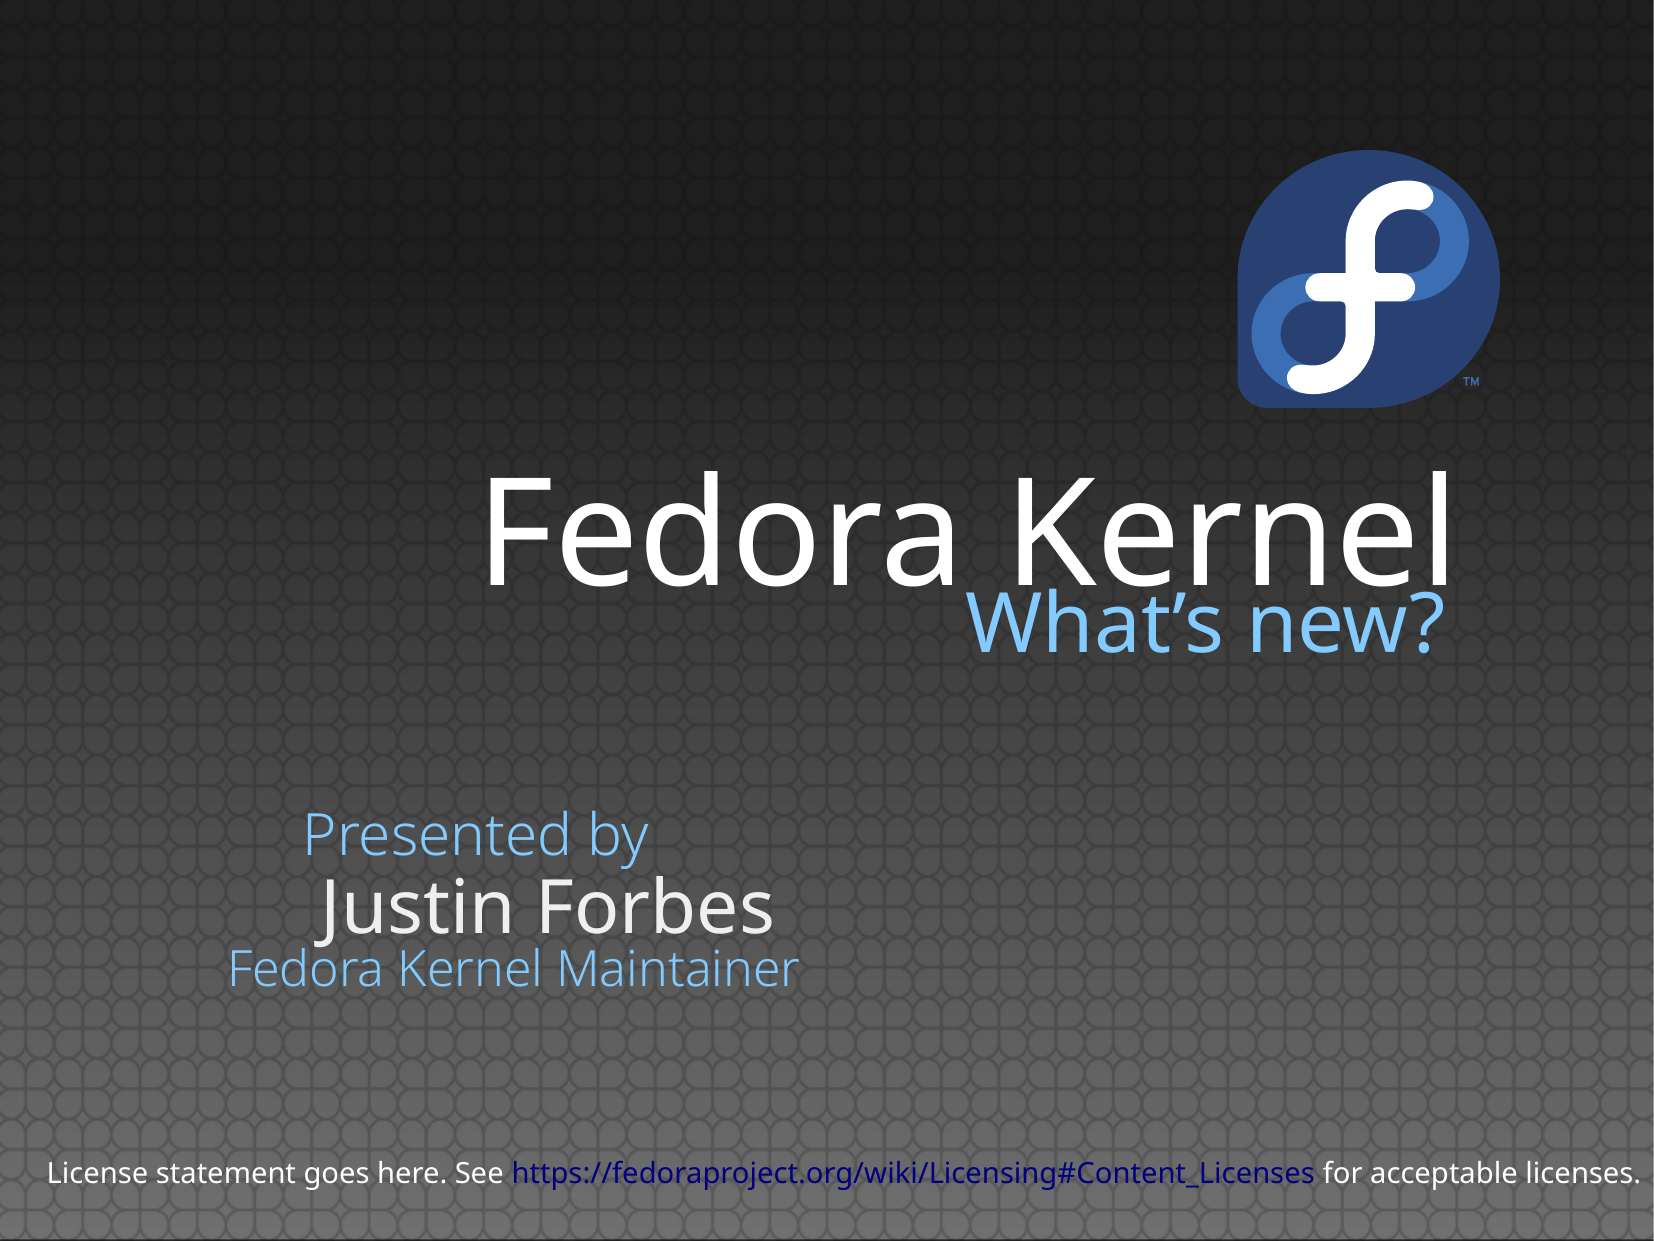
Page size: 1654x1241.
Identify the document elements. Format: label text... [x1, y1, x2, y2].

picture [0, 0, 1654, 1241]
text_box Fedora Kernel Maintainer [212, 925, 869, 999]
text_box Presented by [288, 785, 699, 869]
text_box Fedora Kernel [37, 417, 1475, 608]
subtitle What’s new? [100, 608, 1447, 669]
text_box Justin Forbes [305, 846, 1057, 949]
text_box License statement goes here. See https://fedoraproject.org/wiki/Licensing#Content_Licenses for acceptable licenses. [64, 1144, 1624, 1229]
